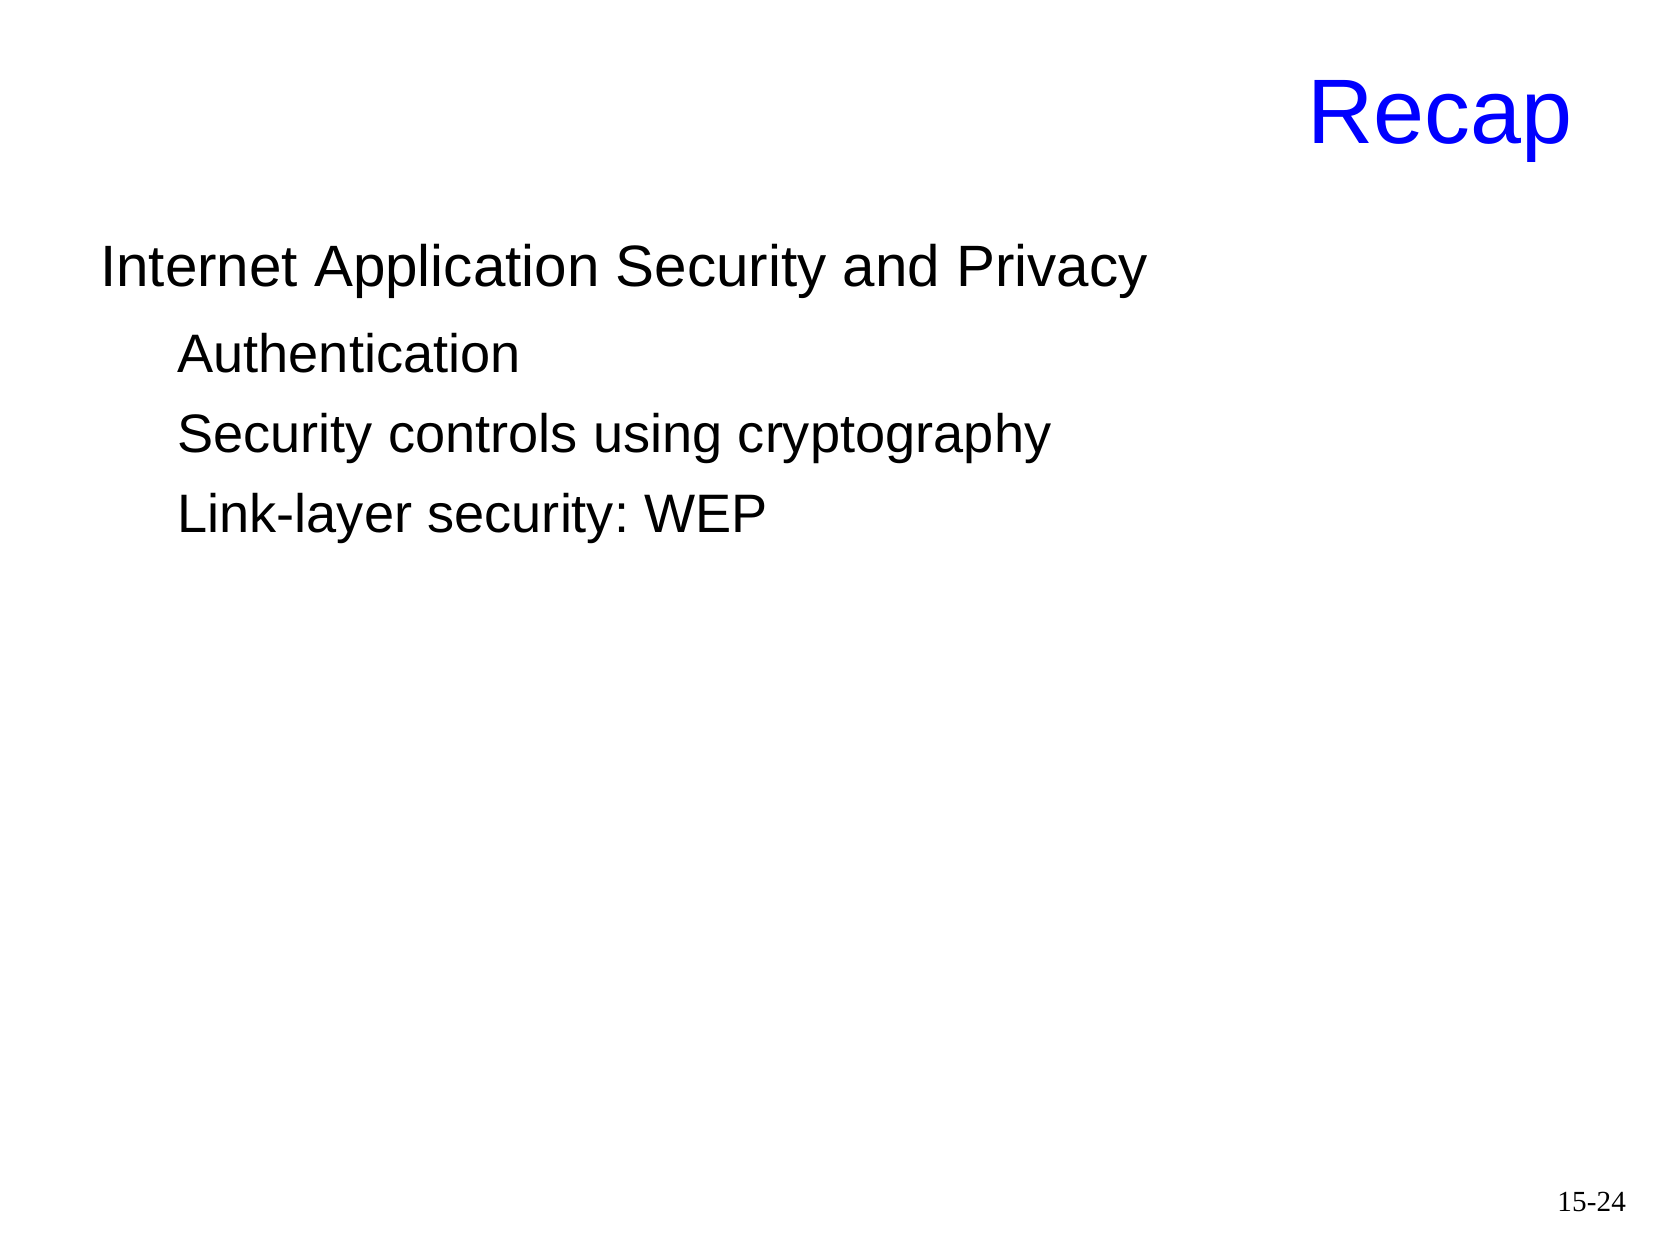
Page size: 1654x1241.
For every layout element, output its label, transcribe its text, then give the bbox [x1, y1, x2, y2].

title Recap [84, 18, 1573, 211]
list Internet Application Security and Privacy Authentication Security controls using cryptography Link-layer security: WEP [82, 237, 1571, 1161]
